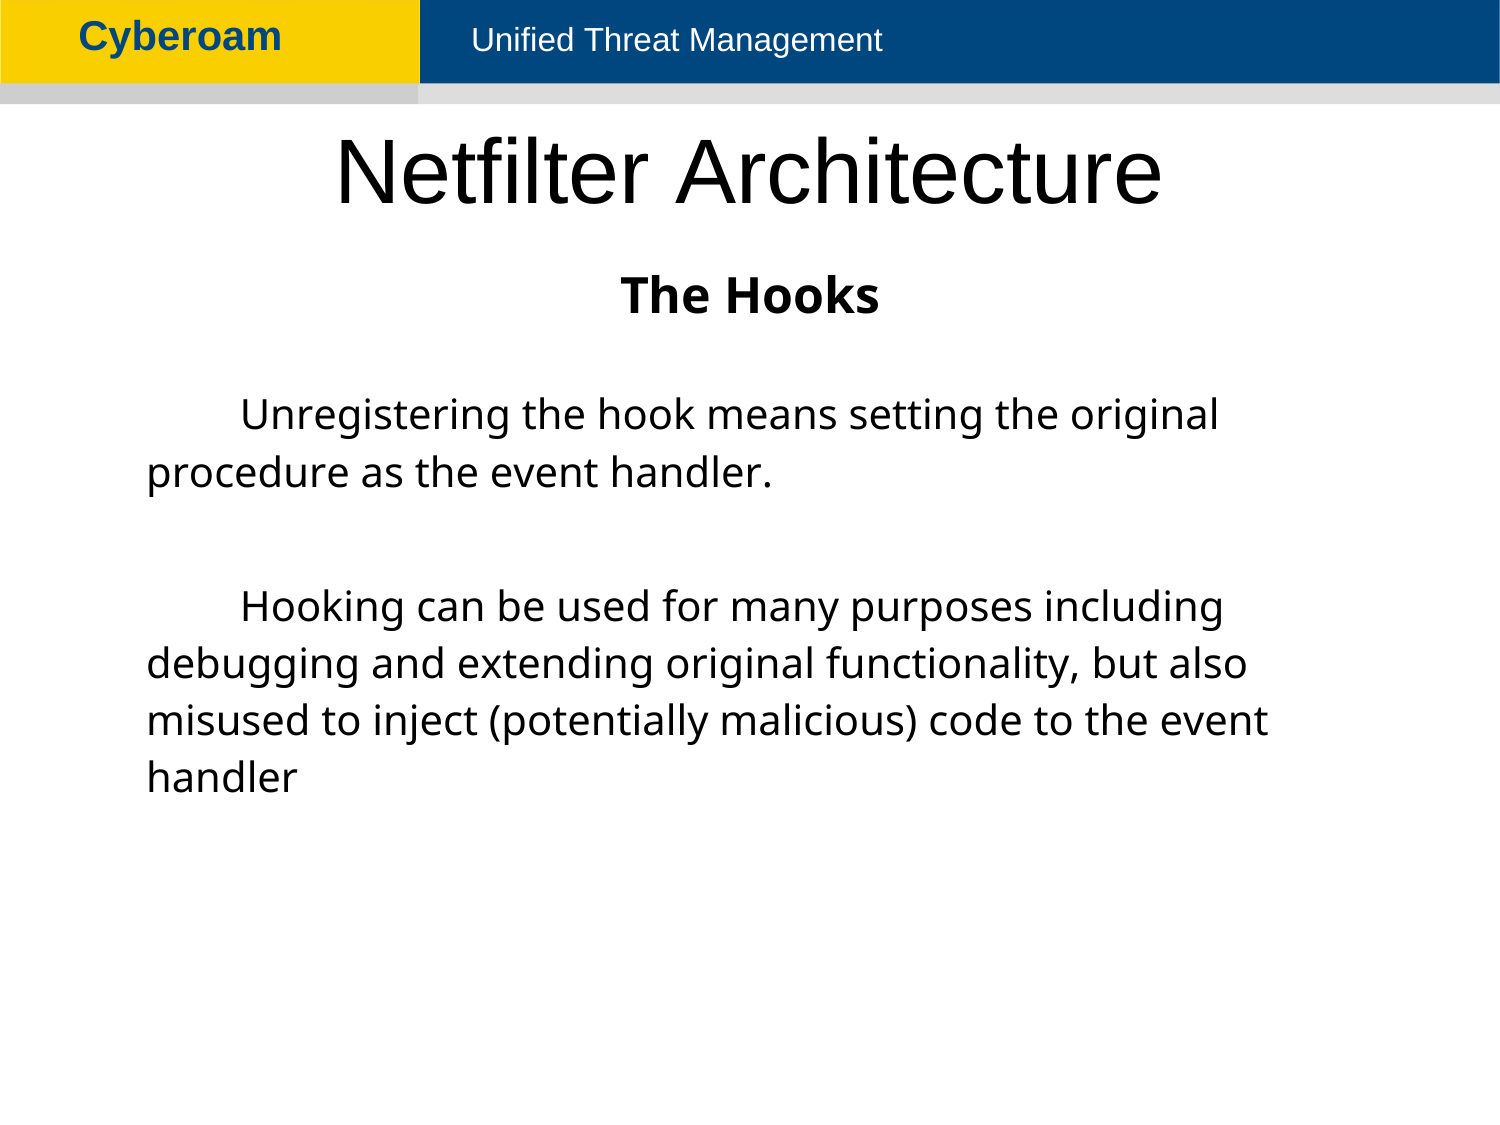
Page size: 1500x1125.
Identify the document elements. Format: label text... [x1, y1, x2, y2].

picture [0, 0, 1500, 83]
title Netfilter Architecture [75, 112, 1426, 233]
list The Hooks Unregistering the hook means setting the original procedure as the event handler. Hooking can be used for many purposes including debugging and extending original functionality, but also misused to inject (potentially malicious) code to the event handler [75, 262, 1426, 1006]
